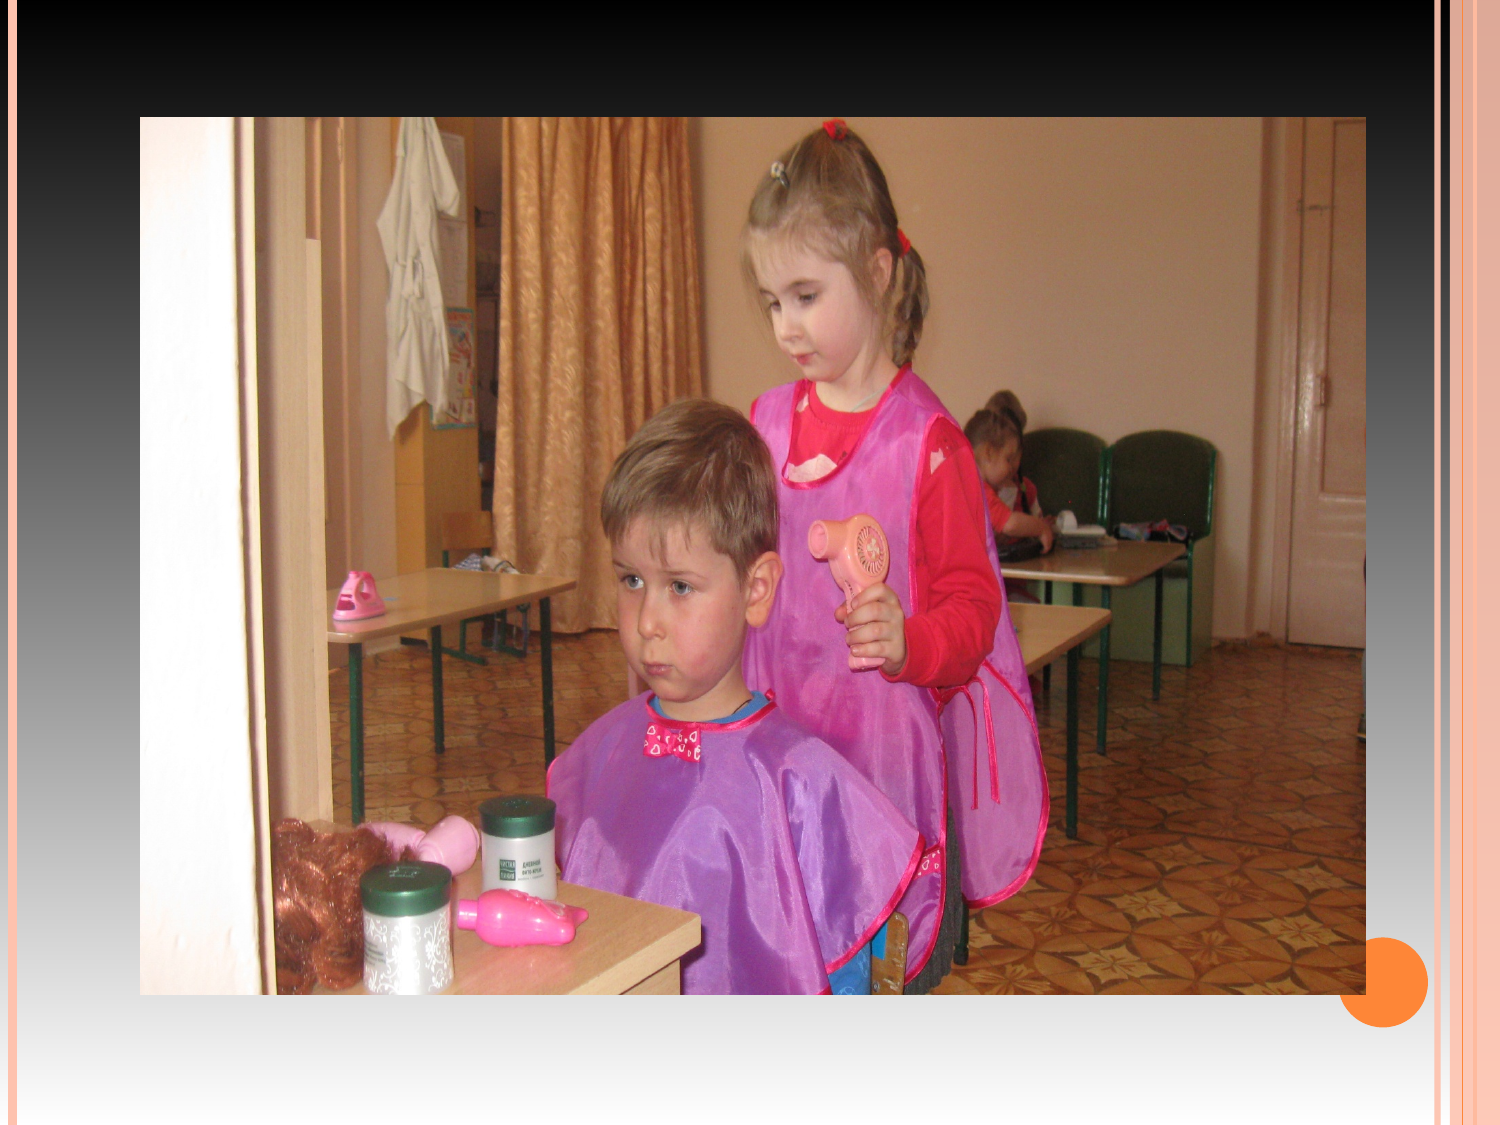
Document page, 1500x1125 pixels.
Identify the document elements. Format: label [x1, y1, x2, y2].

picture [140, 117, 1366, 995]
